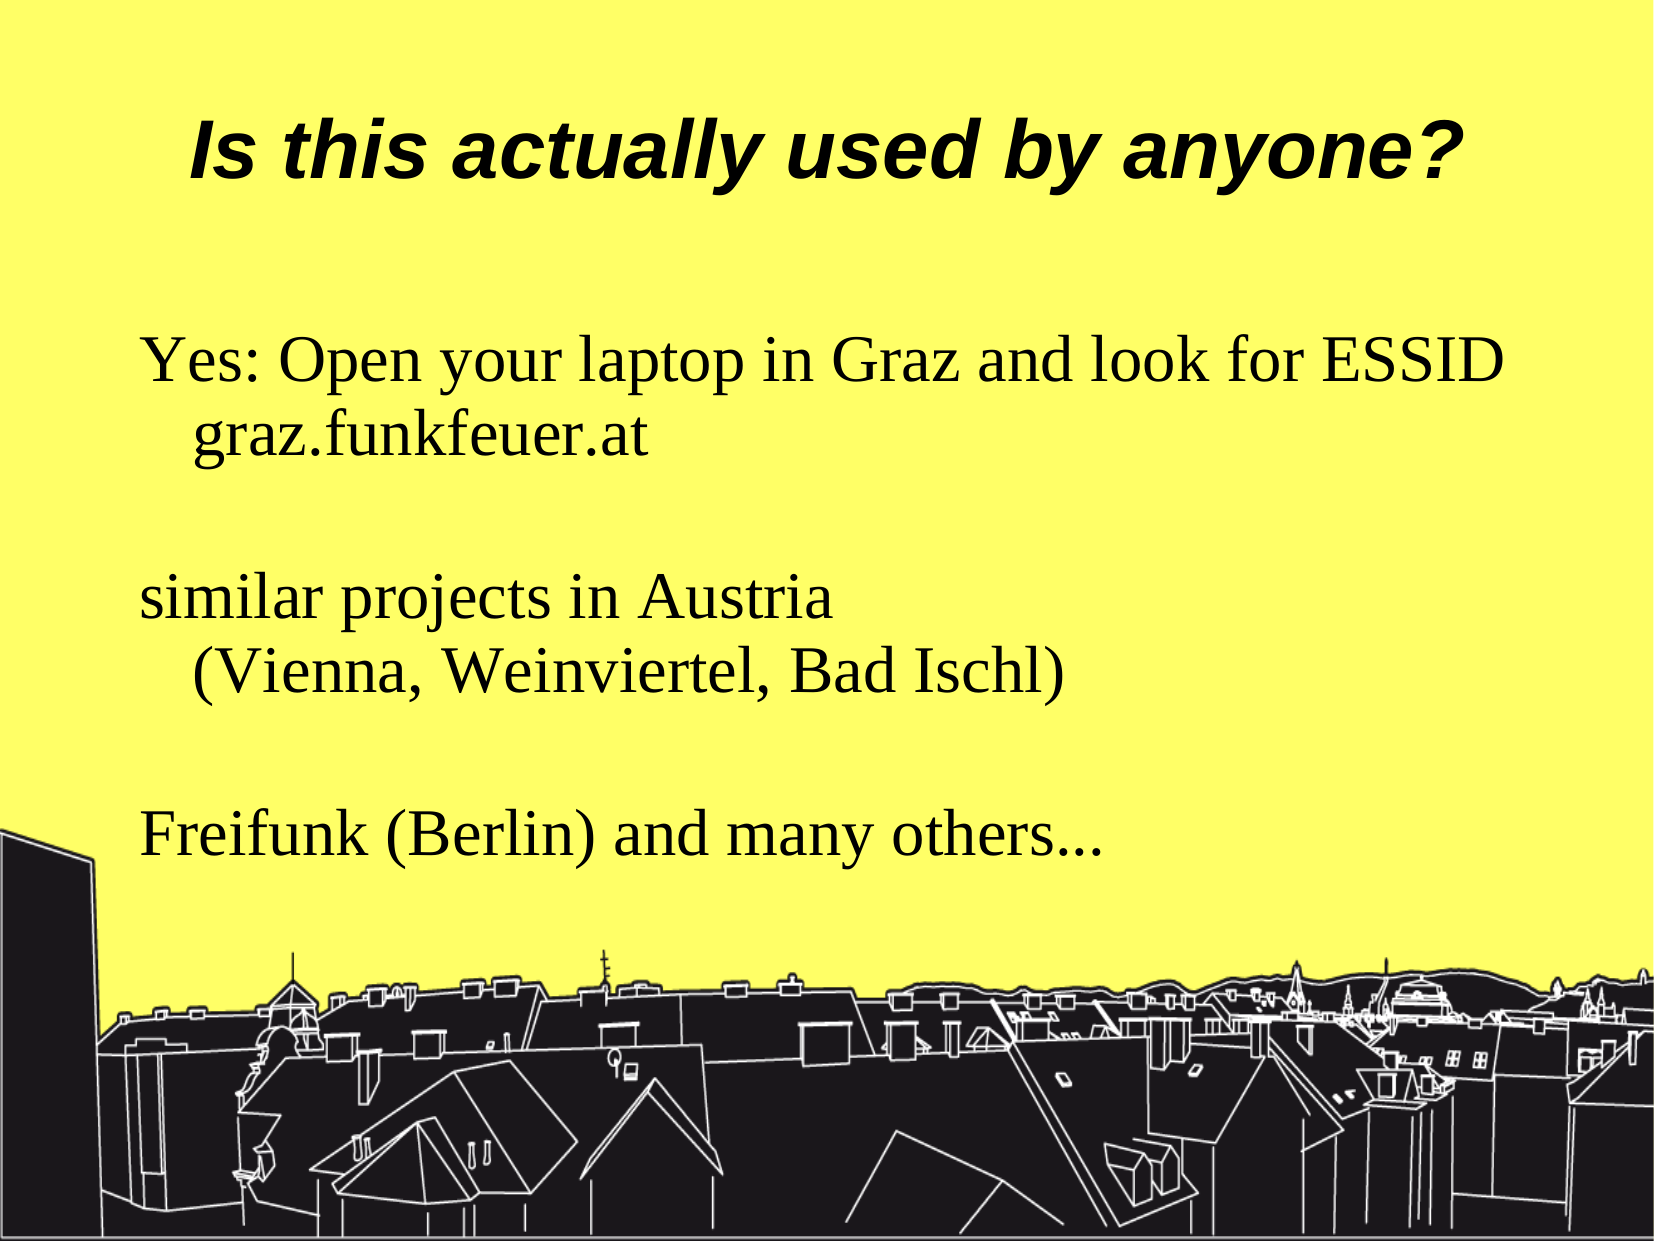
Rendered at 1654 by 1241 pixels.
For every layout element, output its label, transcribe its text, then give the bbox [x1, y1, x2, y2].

title Is this actually used by anyone? [121, 46, 1534, 254]
picture [0, 827, 1654, 1241]
list Yes: Open your laptop in Graz and look for ESSID graz.funkfeuer.at similar projects in Austria (Vienna, Weinviertel, Bad Ischl) Freifunk (Berlin) and many others... [121, 322, 1561, 1118]
